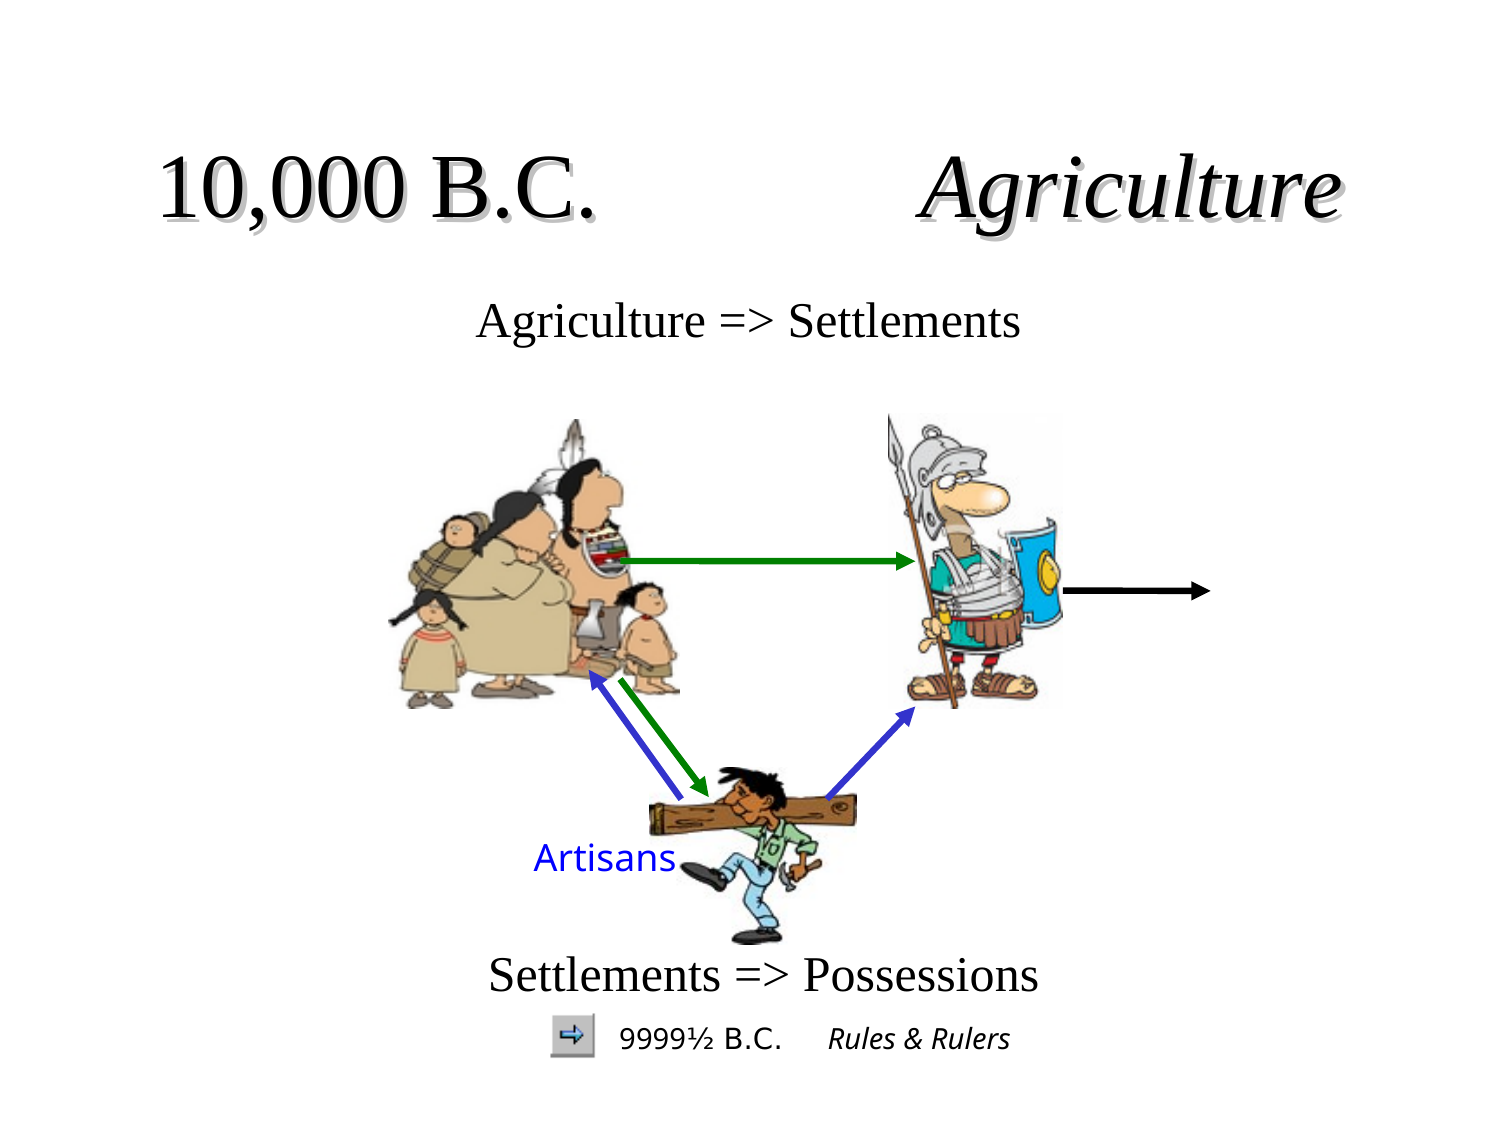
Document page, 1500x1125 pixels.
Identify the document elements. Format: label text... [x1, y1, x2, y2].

picture [388, 419, 680, 709]
text_box . 9999½ B.C. Rules & Rulers [187, 1012, 1301, 1063]
picture [549, 1012, 599, 1060]
title 10,000 B.C. Agriculture [112, 99, 1388, 279]
text_box Agriculture => Settlements [24, 279, 1473, 354]
picture [649, 767, 857, 933]
text_box Artisans [442, 826, 768, 887]
text_box Settlements => Possessions [378, 933, 1150, 1010]
picture [888, 413, 1063, 709]
